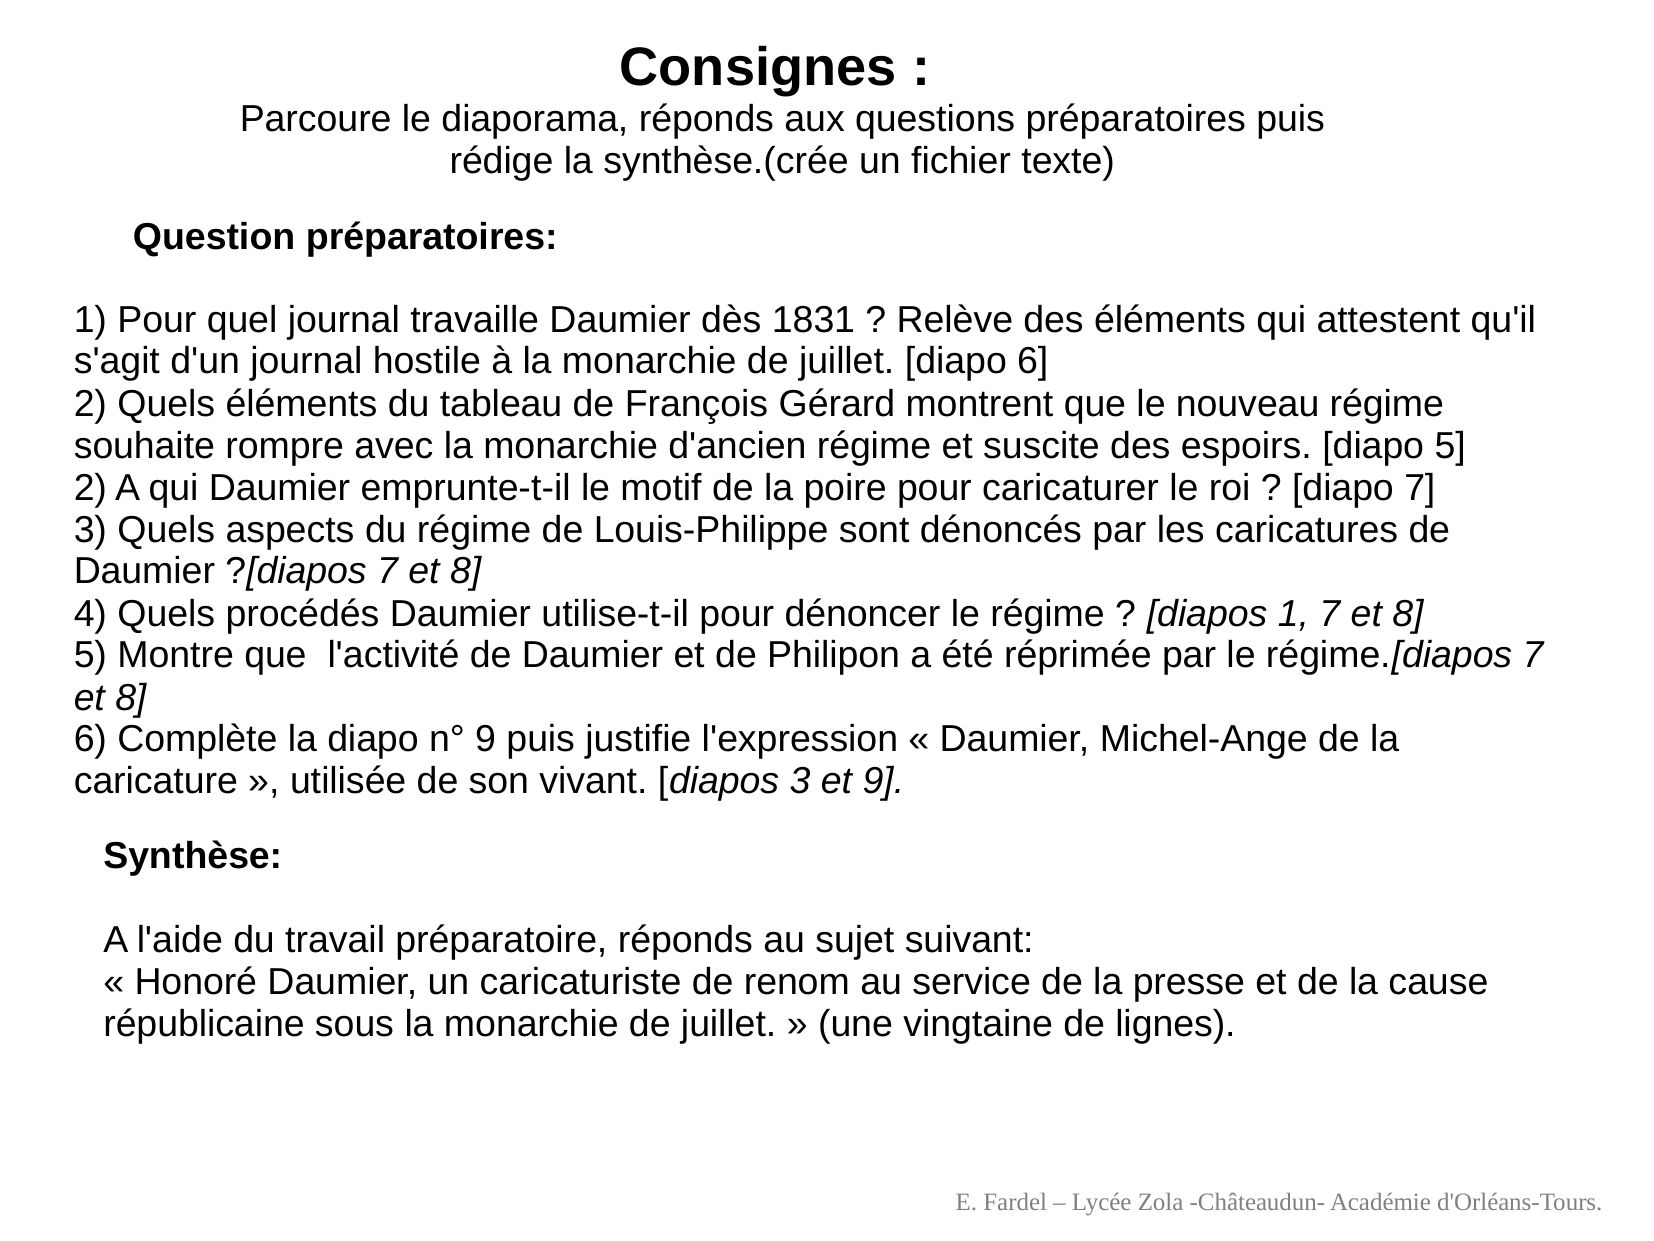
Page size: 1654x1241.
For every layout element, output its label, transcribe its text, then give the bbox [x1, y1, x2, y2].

text_box E. Fardel – Lycée Zola -Châteaudun- Académie d'Orléans-Tours. [915, 1181, 1625, 1225]
text_box Synthèse: A l'aide du travail préparatoire, réponds au sujet suivant: « Honoré Daumier, un caricaturiste de renom au service de la presse et de la cause républicaine sous la monarchie de juillet. » (une vingtaine de lignes). [88, 826, 1565, 1182]
text_box 1) Pour quel journal travaille Daumier dès 1831 ? Relève des éléments qui attestent qu'il s'agit d'un journal hostile à la monarchie de juillet. [diapo 6] 2) Quels éléments du tableau de François Gérard montrent que le nouveau régime souhaite rompre avec la monarchie d'ancien régime et suscite des espoirs. [diapo 5] 2) A qui Daumier emprunte-t-il le motif de la poire pour caricaturer le roi ? [diapo 7] 3) Quels aspects du régime de Louis-Philippe sont dénoncés par les caricatures de Daumier ?[diapos 7 et 8] 4) Quels procédés Daumier utilise-t-il pour dénoncer le régime ? [diapos 1, 7 et 8] 5) Montre que l'activité de Daumier et de Philipon a été réprimée par le régime.[diapos 7 et 8] 6) Complète la diapo n° 9 puis justifie l'expression « Daumier, Michel-Ange de la caricature », utilisée de son vivant. [diapos 3 et 9]. [59, 206, 1595, 827]
text_box Question préparatoires: [118, 207, 1093, 266]
text_box Consignes : Parcoure le diaporama, réponds aux questions préparatoires puis rédige la synthèse.(crée un fichier texte) [206, 29, 1359, 233]
